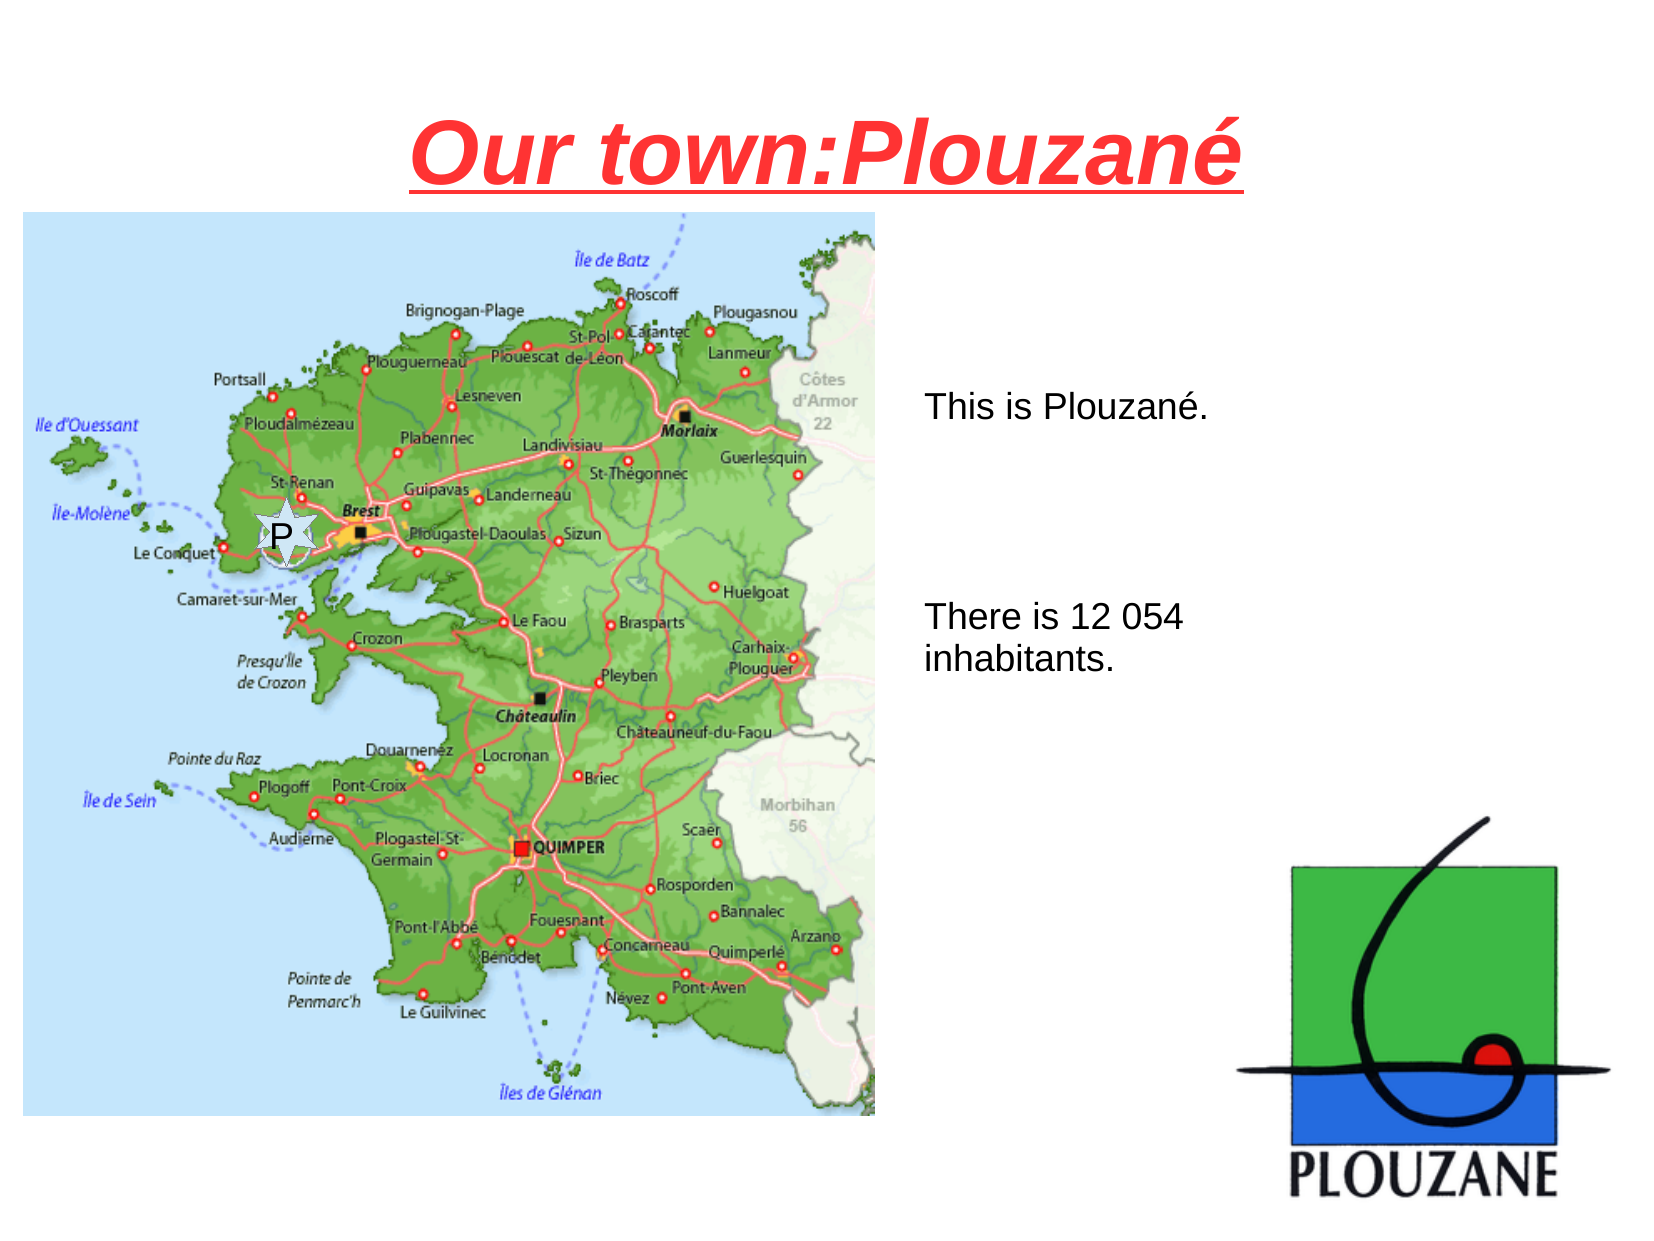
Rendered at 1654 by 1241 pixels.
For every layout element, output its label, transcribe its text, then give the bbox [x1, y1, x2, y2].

text_box P [254, 508, 309, 566]
picture [23, 212, 875, 1116]
title Our town:Plouzané [82, 49, 1571, 257]
text_box [309, 538, 319, 550]
picture [1204, 790, 1642, 1229]
text_box [309, 513, 319, 526]
text_box [281, 496, 292, 508]
text_box This is Plouzané. There is 12 054 inhabitants. [909, 377, 1382, 814]
